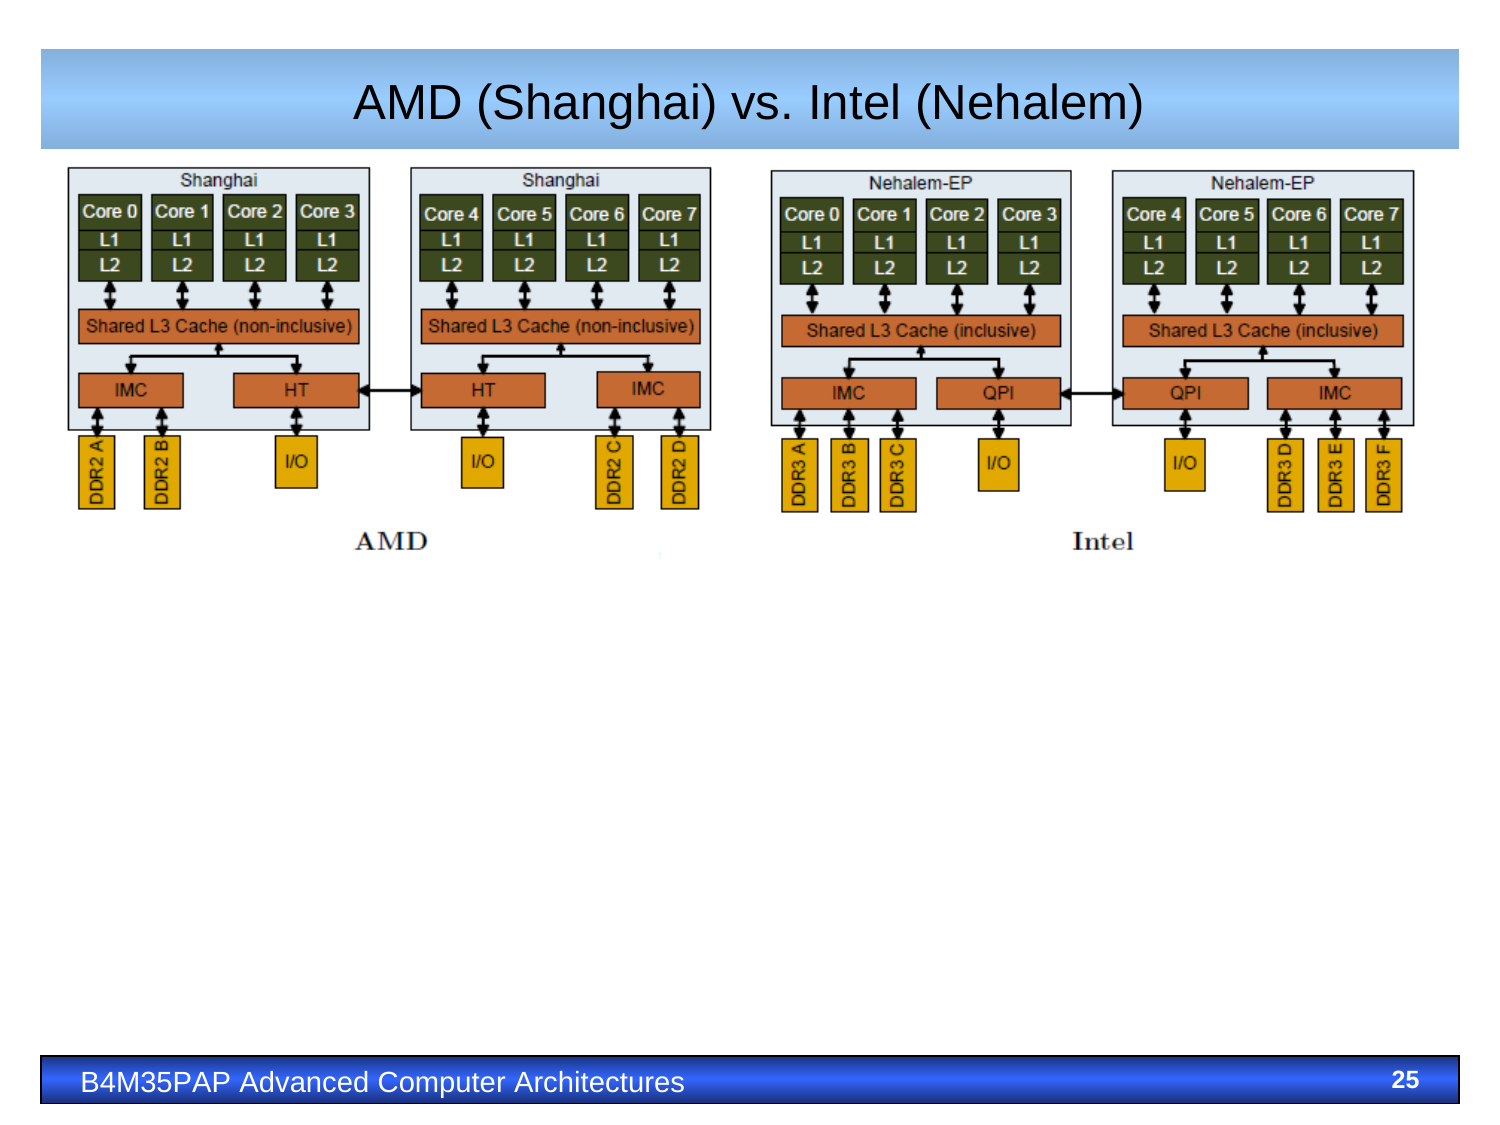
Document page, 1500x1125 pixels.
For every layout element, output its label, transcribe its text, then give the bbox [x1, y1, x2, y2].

title AMD (Shanghai) vs. Intel (Nehalem) [41, 49, 1459, 149]
picture [59, 154, 1431, 560]
